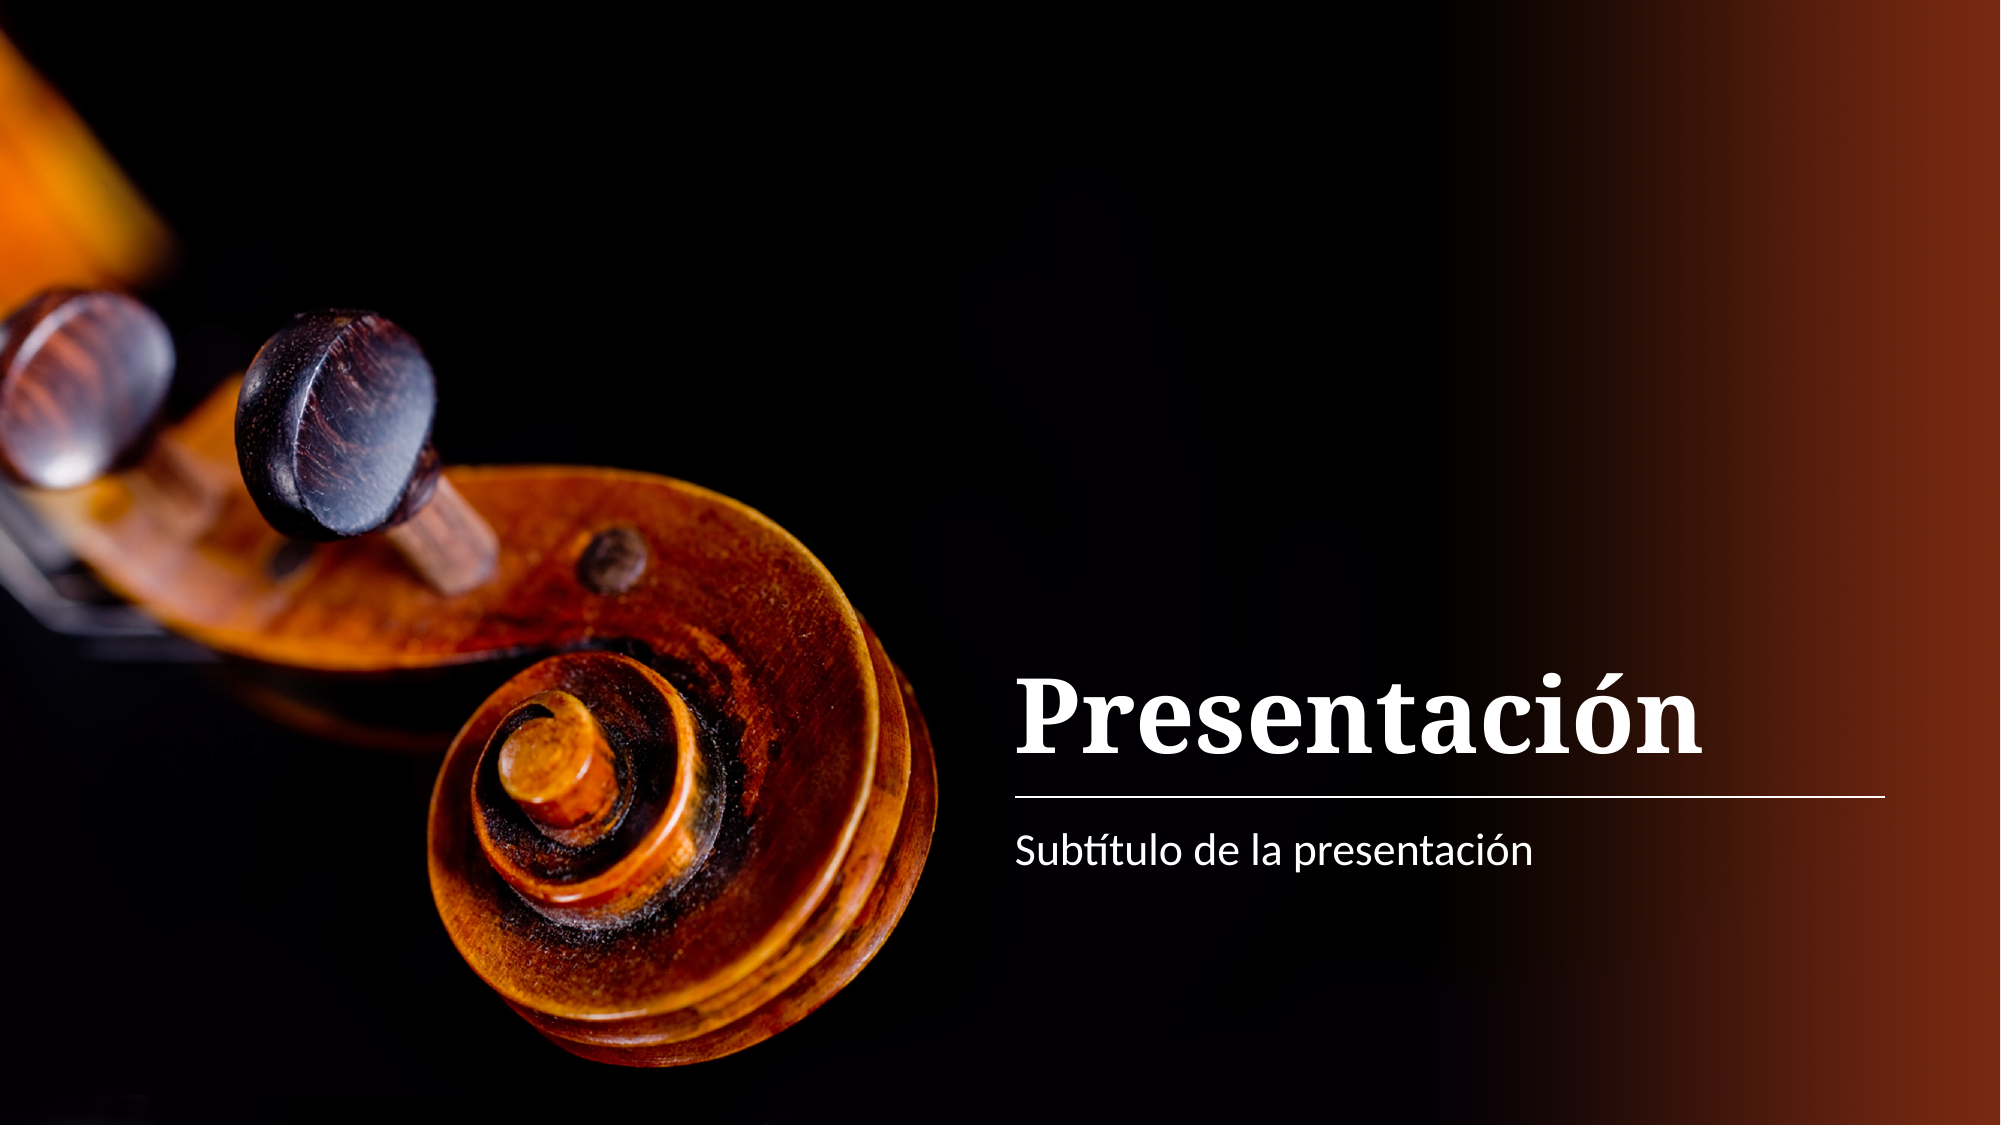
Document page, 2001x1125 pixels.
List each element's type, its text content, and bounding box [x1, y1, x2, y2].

subtitle Subtítulo de la presentación [999, 825, 1900, 961]
title Presentación [999, 312, 1900, 787]
